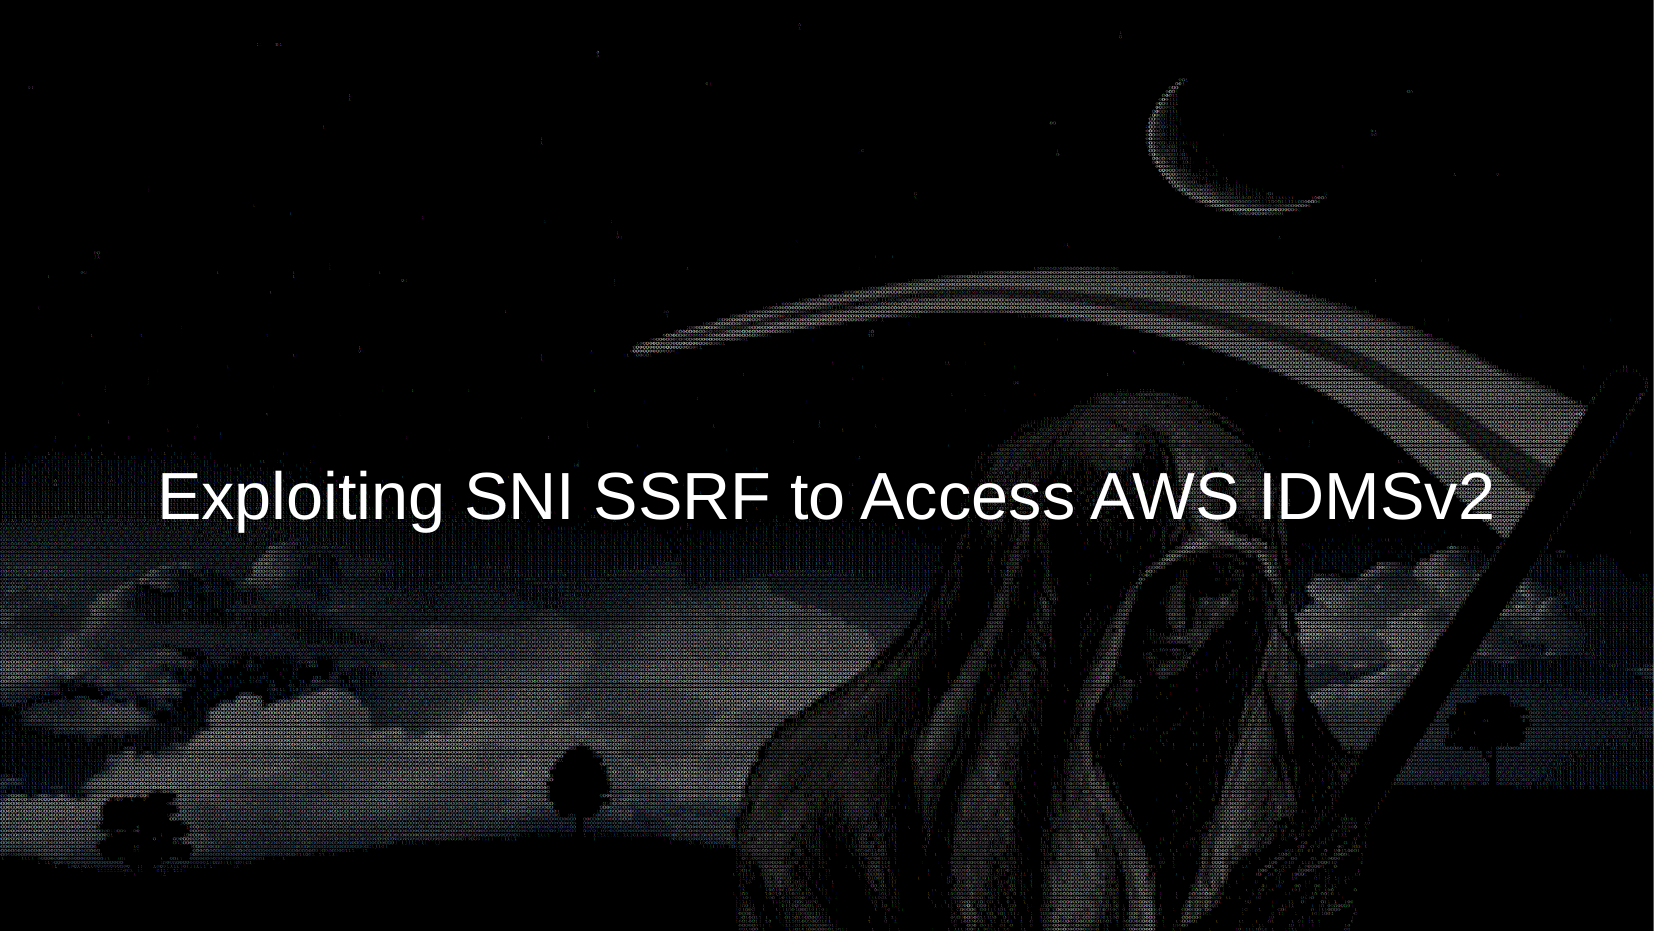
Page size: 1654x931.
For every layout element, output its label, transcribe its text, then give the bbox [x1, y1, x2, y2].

subtitle Exploiting SNI SSRF to Access AWS IDMSv2 [82, 165, 1571, 827]
picture [0, 0, 1654, 931]
